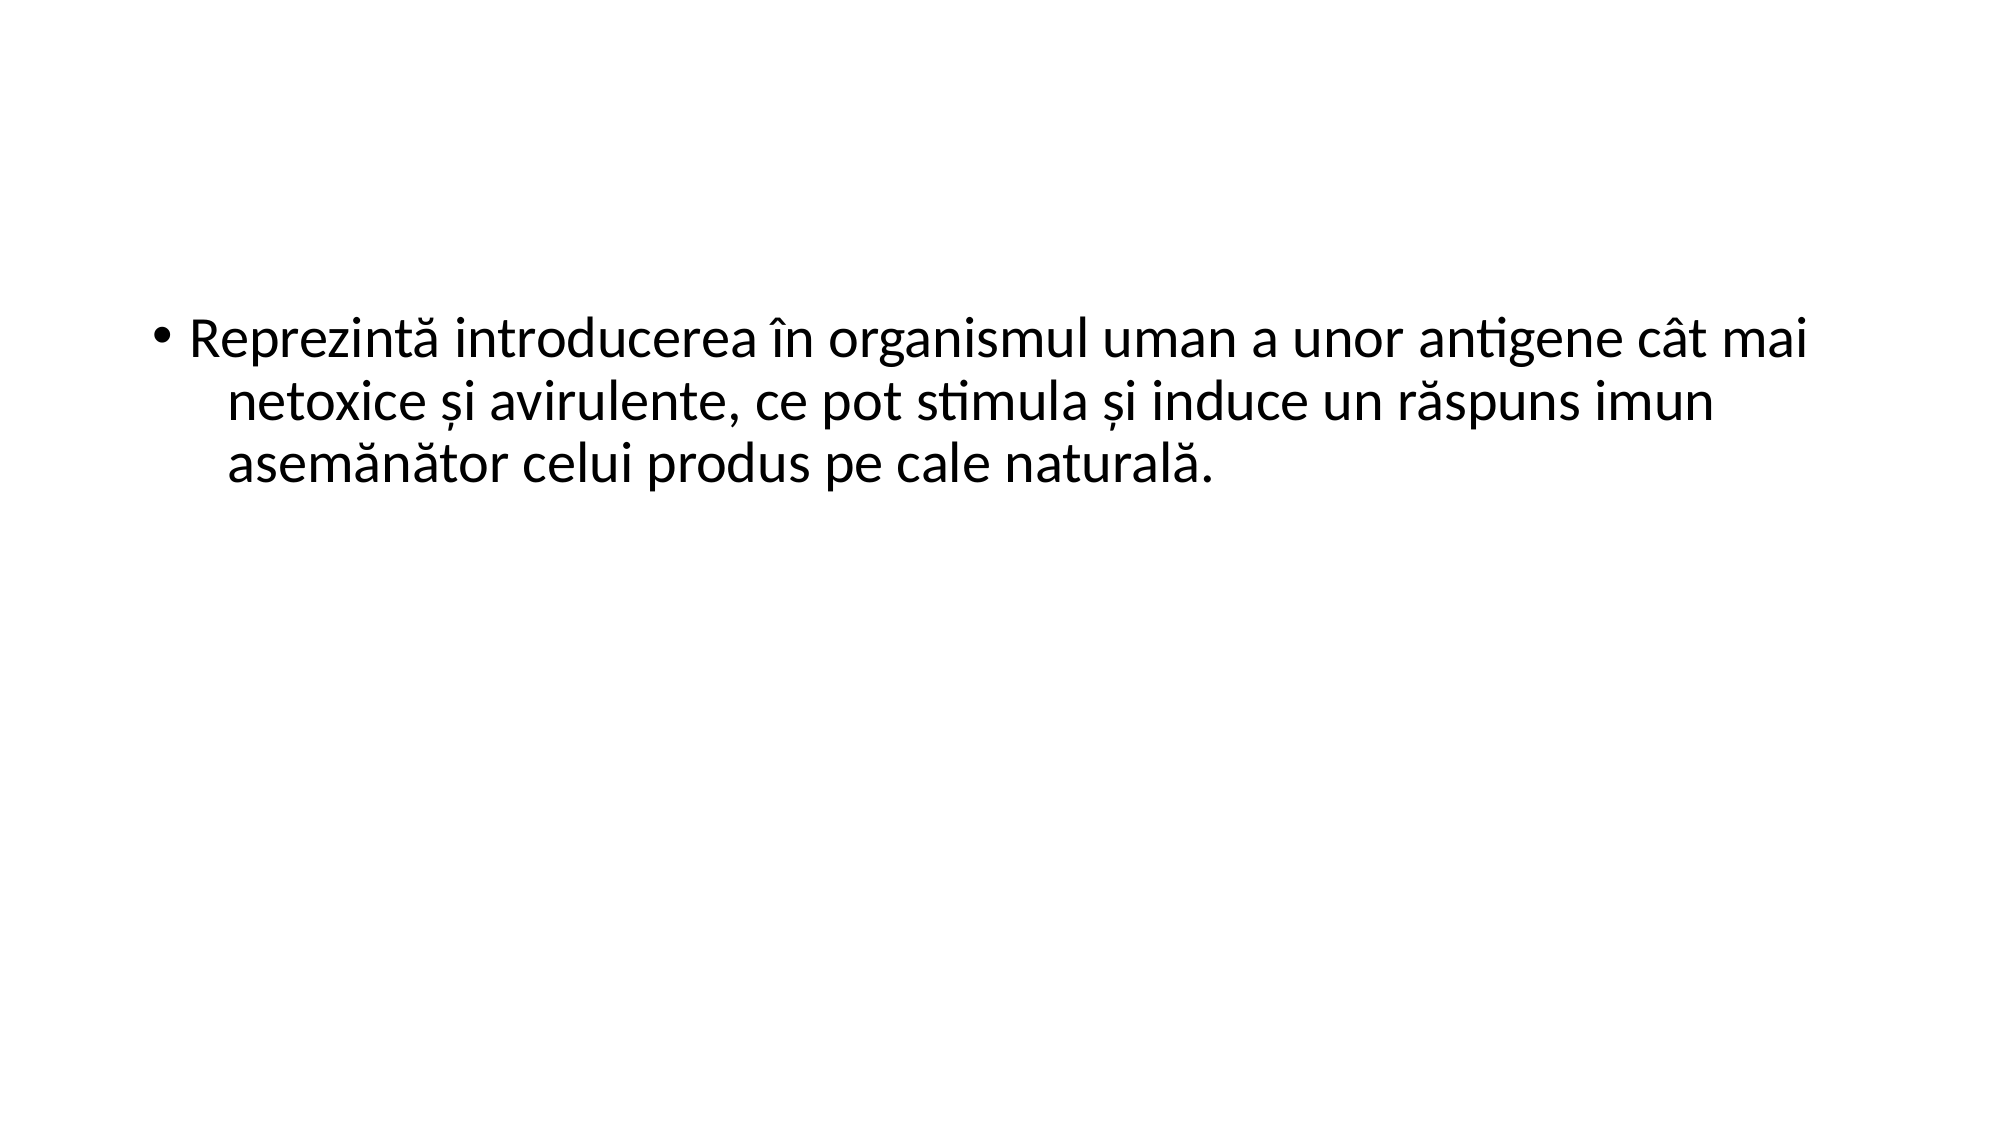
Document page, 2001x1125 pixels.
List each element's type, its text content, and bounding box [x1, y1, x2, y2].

list Reprezintă introducerea în organismul uman a unor antigene cât mai netoxice şi avirulente, ce pot stimula şi induce un răspuns imun asemănător celui produs pe cale naturală. [137, 299, 1863, 1014]
